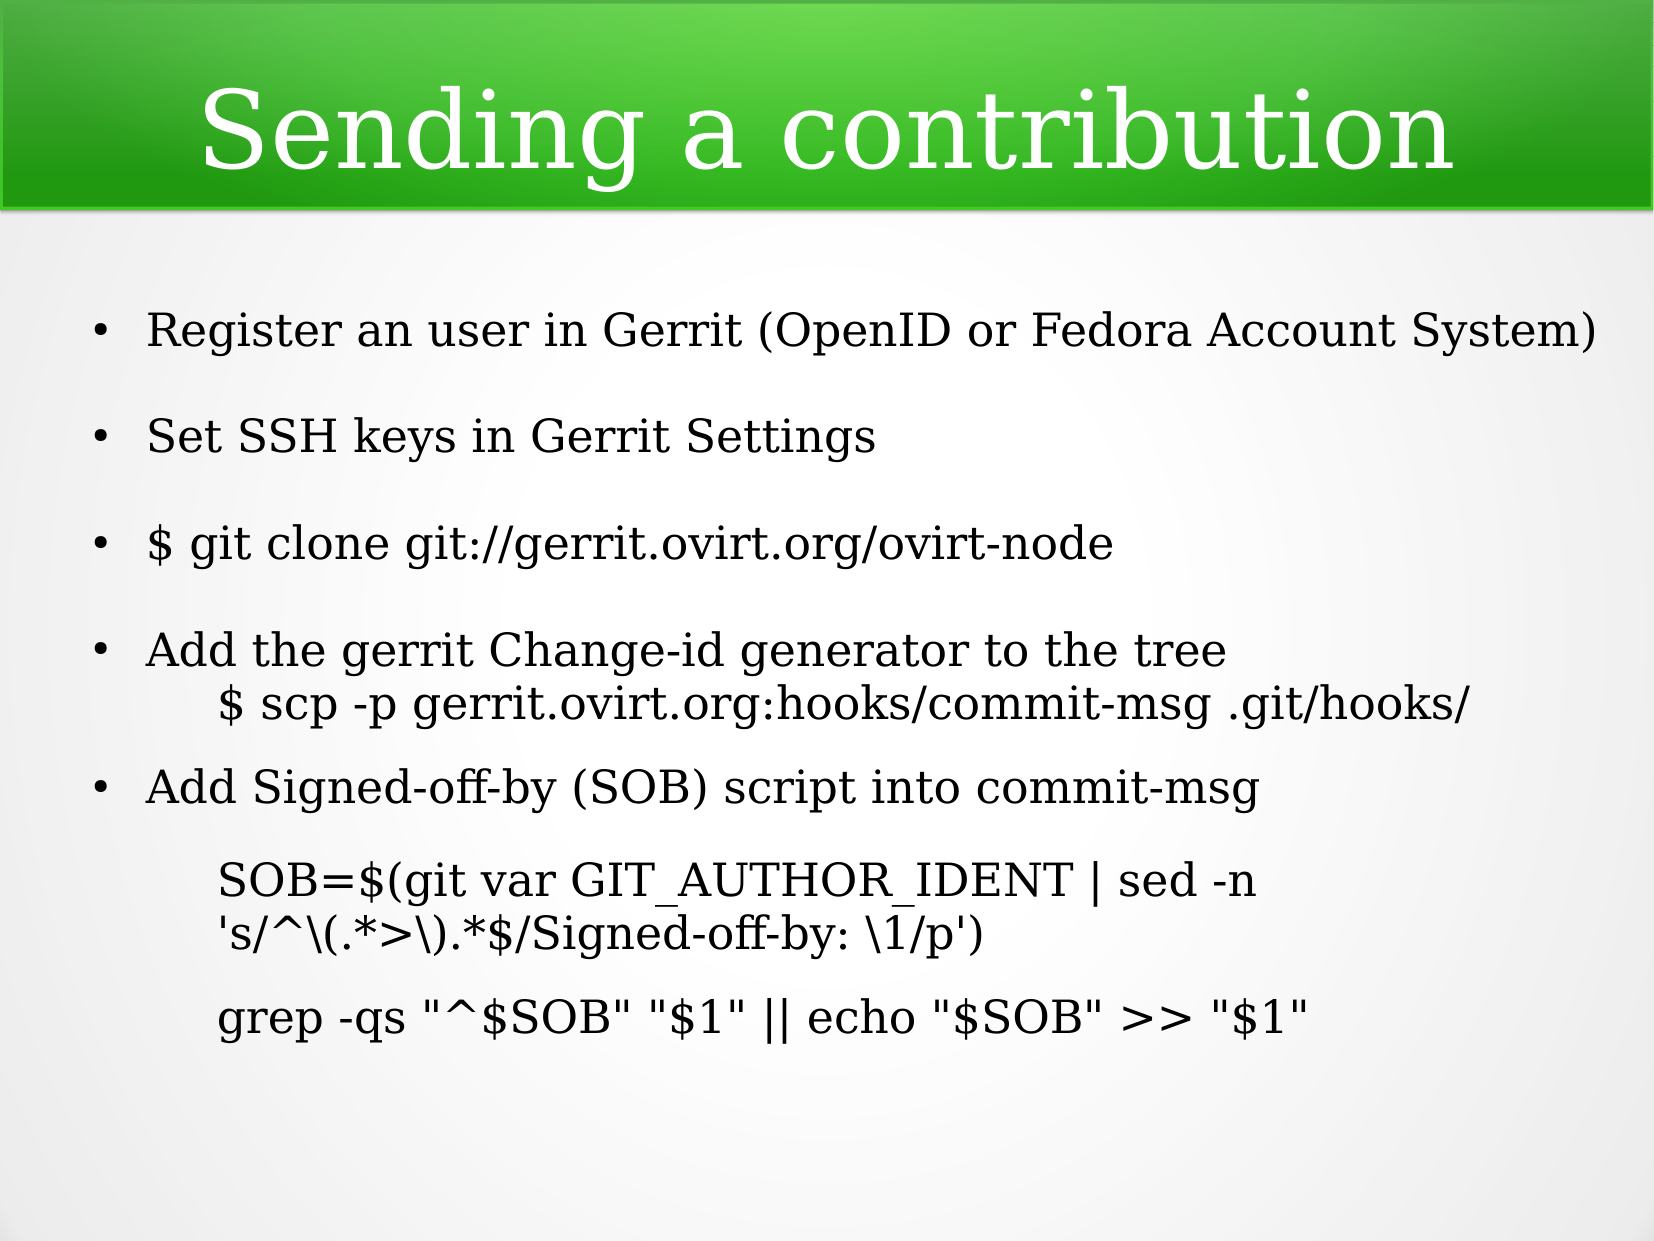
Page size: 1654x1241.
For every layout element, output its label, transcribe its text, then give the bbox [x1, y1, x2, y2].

list Register an user in Gerrit (OpenID or Fedora Account System) Set SSH keys in Gerrit Settings $ git clone git://gerrit.ovirt.org/ovirt-node Add the gerrit Change-id generator to the tree $ scp -p gerrit.ovirt.org:hooks/commit-msg .git/hooks/ Add Signed-off-by (SOB) script into commit-msg SOB=$(git var GIT_AUTHOR_IDENT | sed -n 's/^\(.*>\).*$/Signed-off-by: \1/p') grep -qs "^$SOB" "$1" || echo "$SOB" >> "$1" [75, 303, 1624, 1168]
title Sending a contribution [82, 37, 1571, 226]
